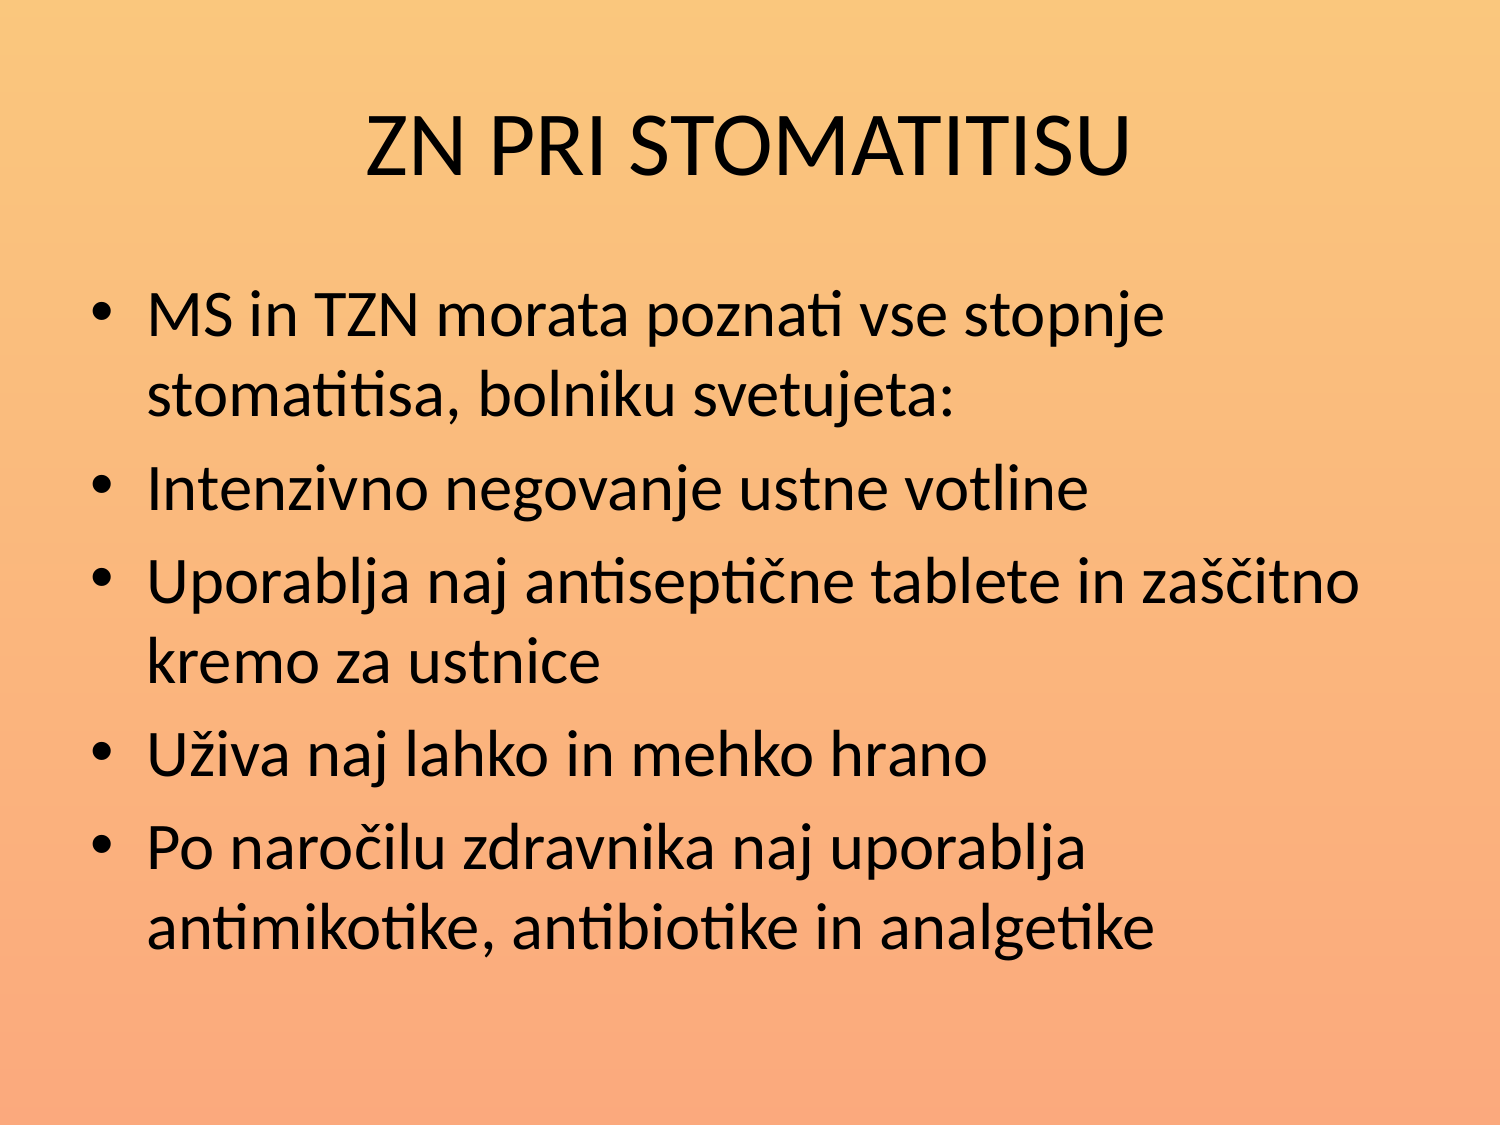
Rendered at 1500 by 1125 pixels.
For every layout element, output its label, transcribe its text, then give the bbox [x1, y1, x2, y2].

list MS in TZN morata poznati vse stopnje stomatitisa, bolniku svetujeta: Intenzivno negovanje ustne votline Uporablja naj antiseptične tablete in zaščitno kremo za ustnice Uživa naj lahko in mehko hrano Po naročilu zdravnika naj uporablja antimikotike, antibiotike in analgetike [75, 262, 1425, 1005]
title ZN PRI STOMATITISU [75, 45, 1425, 233]
